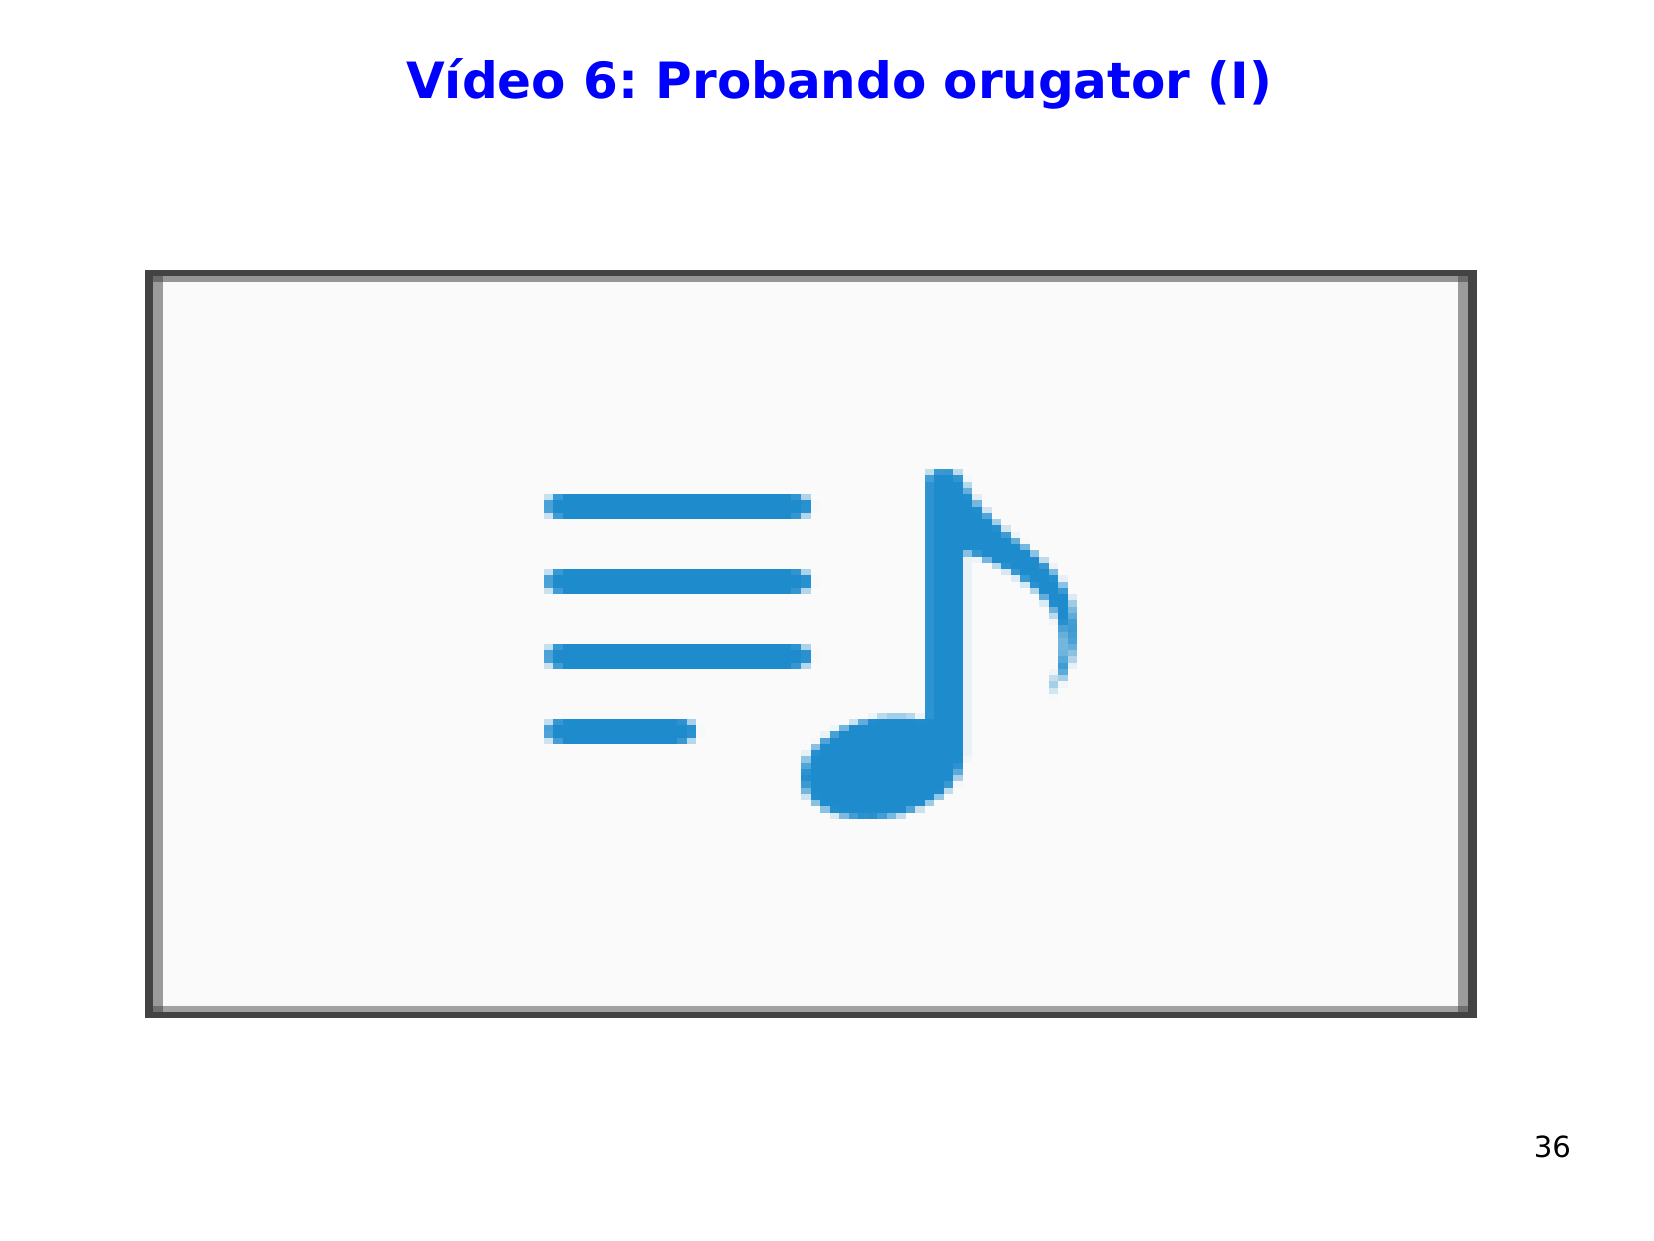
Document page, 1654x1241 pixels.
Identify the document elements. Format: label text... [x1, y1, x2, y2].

text_box [143, 269, 1479, 1020]
text_box Vídeo 6: Probando orugator (I) [391, 44, 1288, 118]
